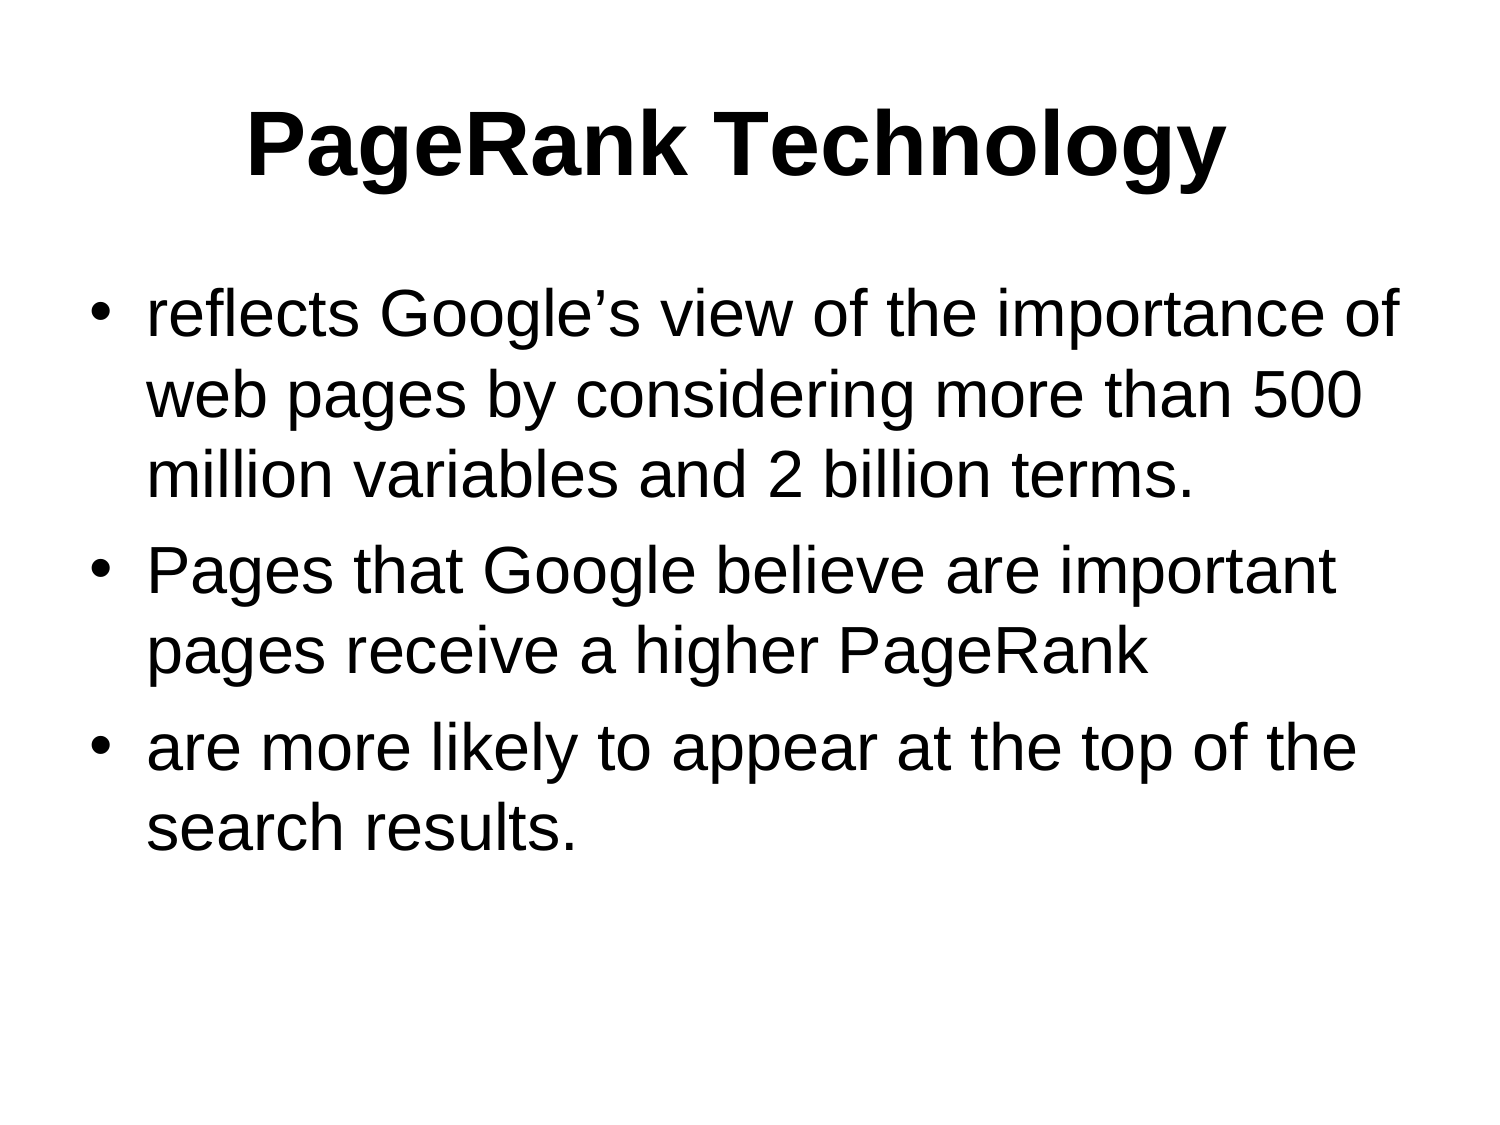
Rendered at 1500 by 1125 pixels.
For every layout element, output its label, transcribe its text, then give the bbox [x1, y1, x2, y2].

title PageRank Technology [75, 45, 1426, 233]
list reflects Google’s view of the importance of web pages by considering more than 500 million variables and 2 billion terms. Pages that Google believe are important pages receive a higher PageRank are more likely to appear at the top of the search results. [75, 262, 1426, 1005]
